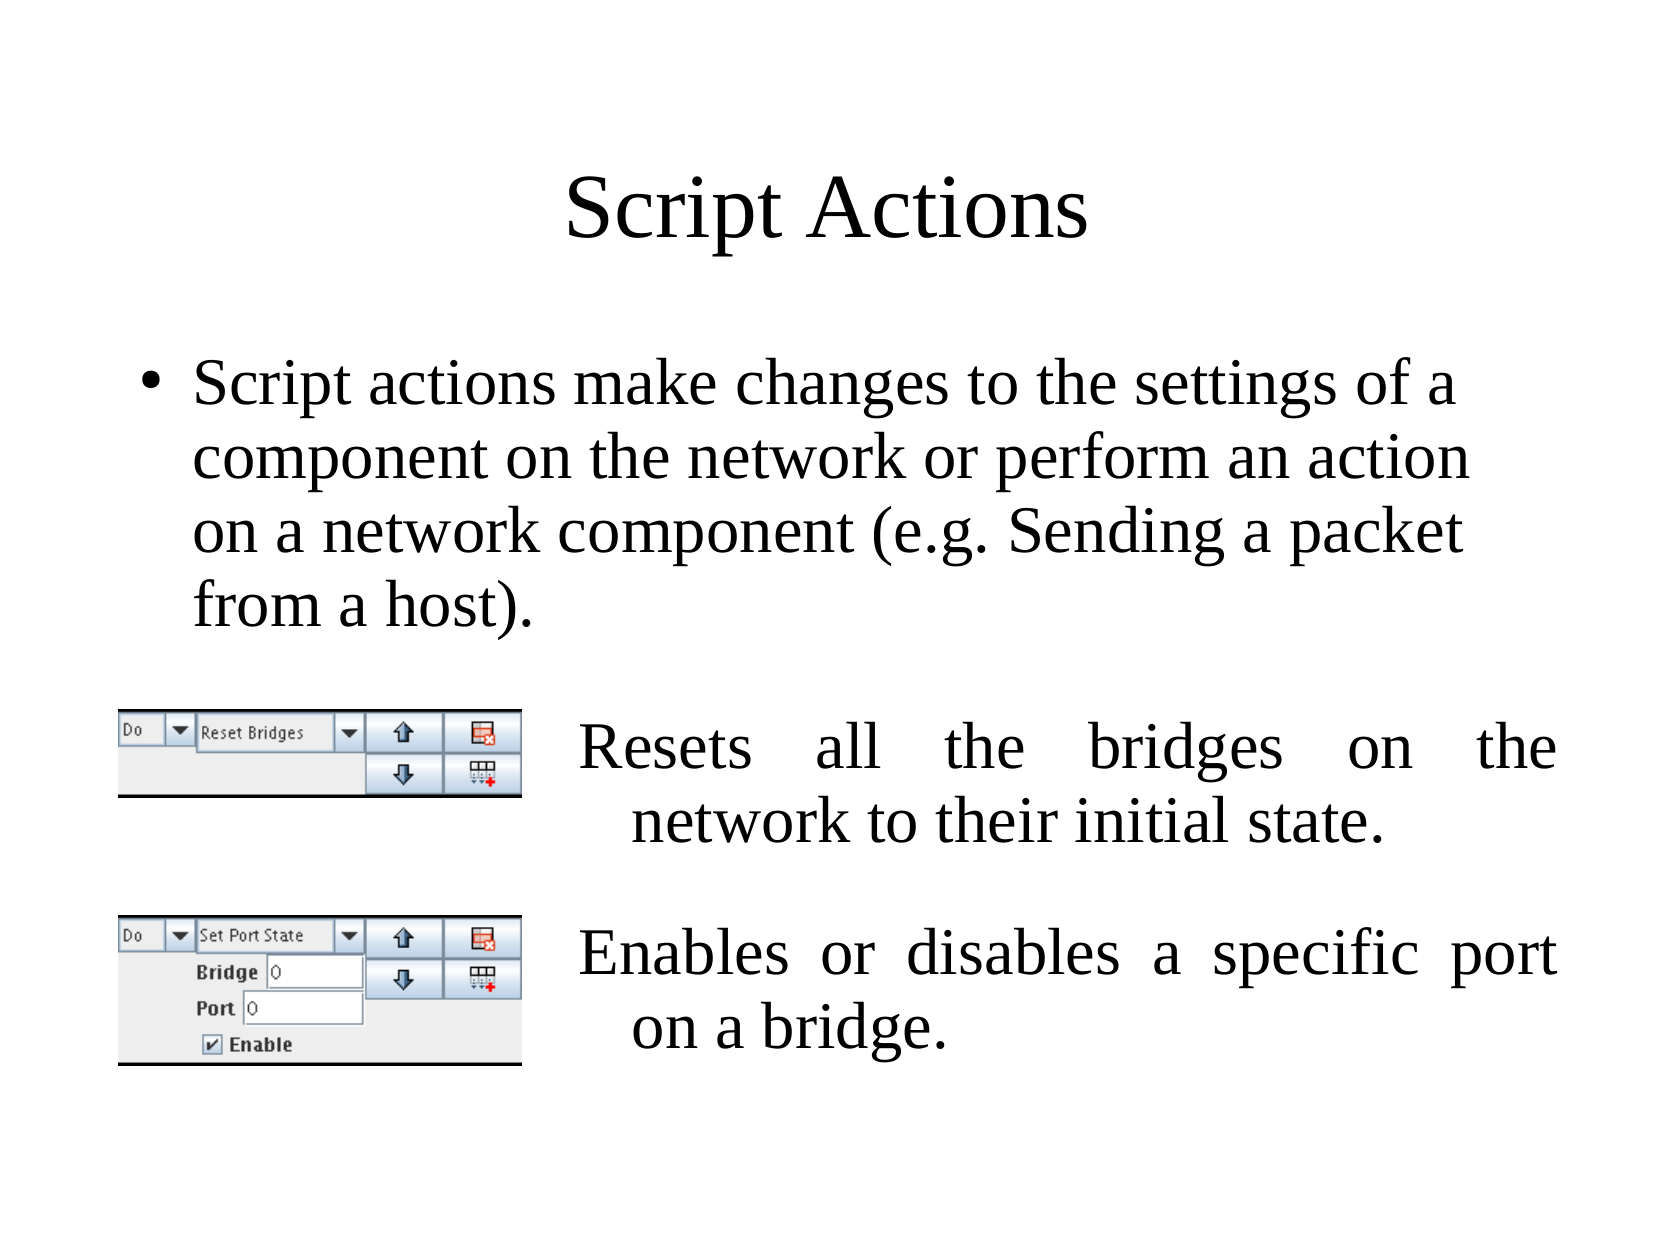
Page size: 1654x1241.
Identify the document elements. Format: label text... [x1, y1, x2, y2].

picture [118, 915, 522, 1066]
list Script actions make changes to the settings of a component on the network or perform an action on a network component (e.g. Sending a packet from a host). [121, 344, 1534, 650]
list Resets all the bridges on the network to their initial state. [561, 708, 1560, 886]
picture [118, 709, 522, 798]
title Script Actions [121, 102, 1534, 311]
list Enables or disables a specific port on a bridge. [561, 915, 1560, 1093]
